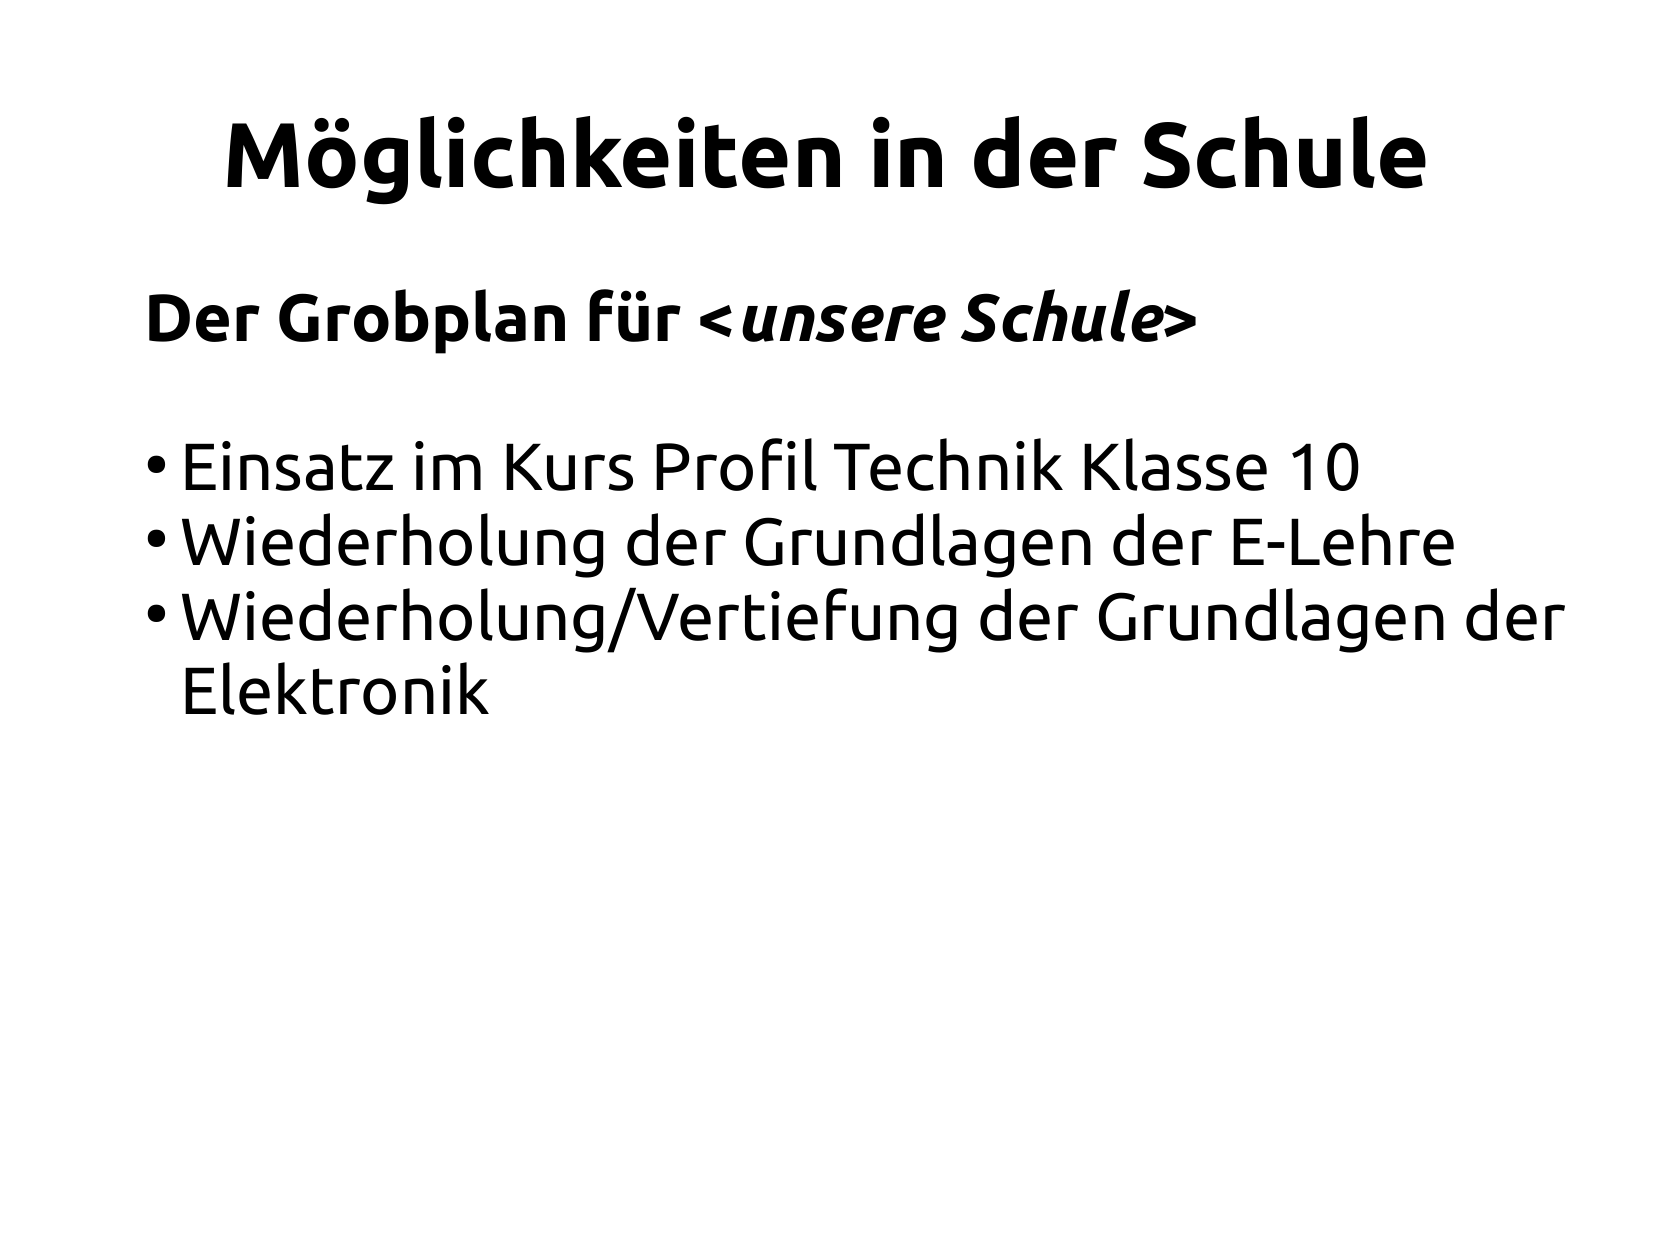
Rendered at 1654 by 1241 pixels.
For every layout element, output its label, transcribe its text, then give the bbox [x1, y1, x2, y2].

title Möglichkeiten in der Schule [82, 49, 1571, 257]
text_box Der Grobplan für <unsere Schule> Einsatz im Kurs Profil Technik Klasse 10 Wiederholung der Grundlagen der E-Lehre Wiederholung/Vertiefung der Grundlagen der Elektronik [129, 271, 1619, 1182]
